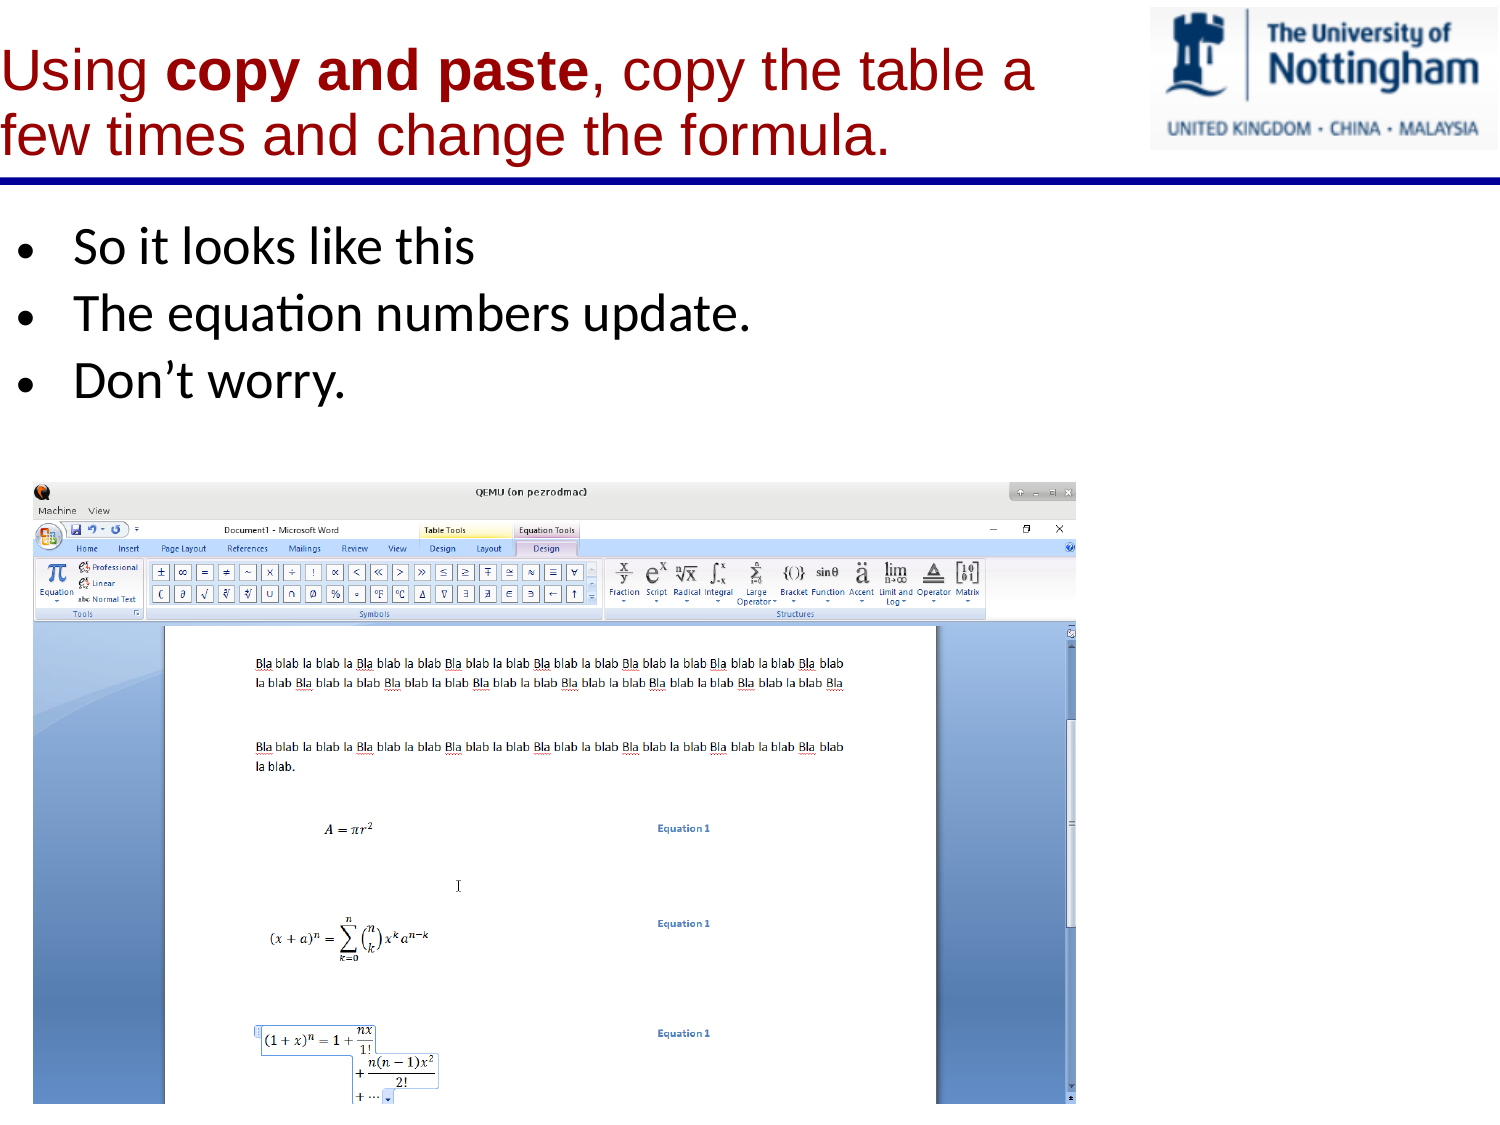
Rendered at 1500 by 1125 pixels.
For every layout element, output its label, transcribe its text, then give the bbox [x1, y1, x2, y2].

title Using copy and paste, copy the table a few times and change the formula. [0, 24, 1124, 180]
text_box So it looks like this The equation numbers update. Don’t worry. [2, 216, 1215, 420]
picture [1150, 7, 1498, 150]
picture [33, 482, 1076, 1104]
